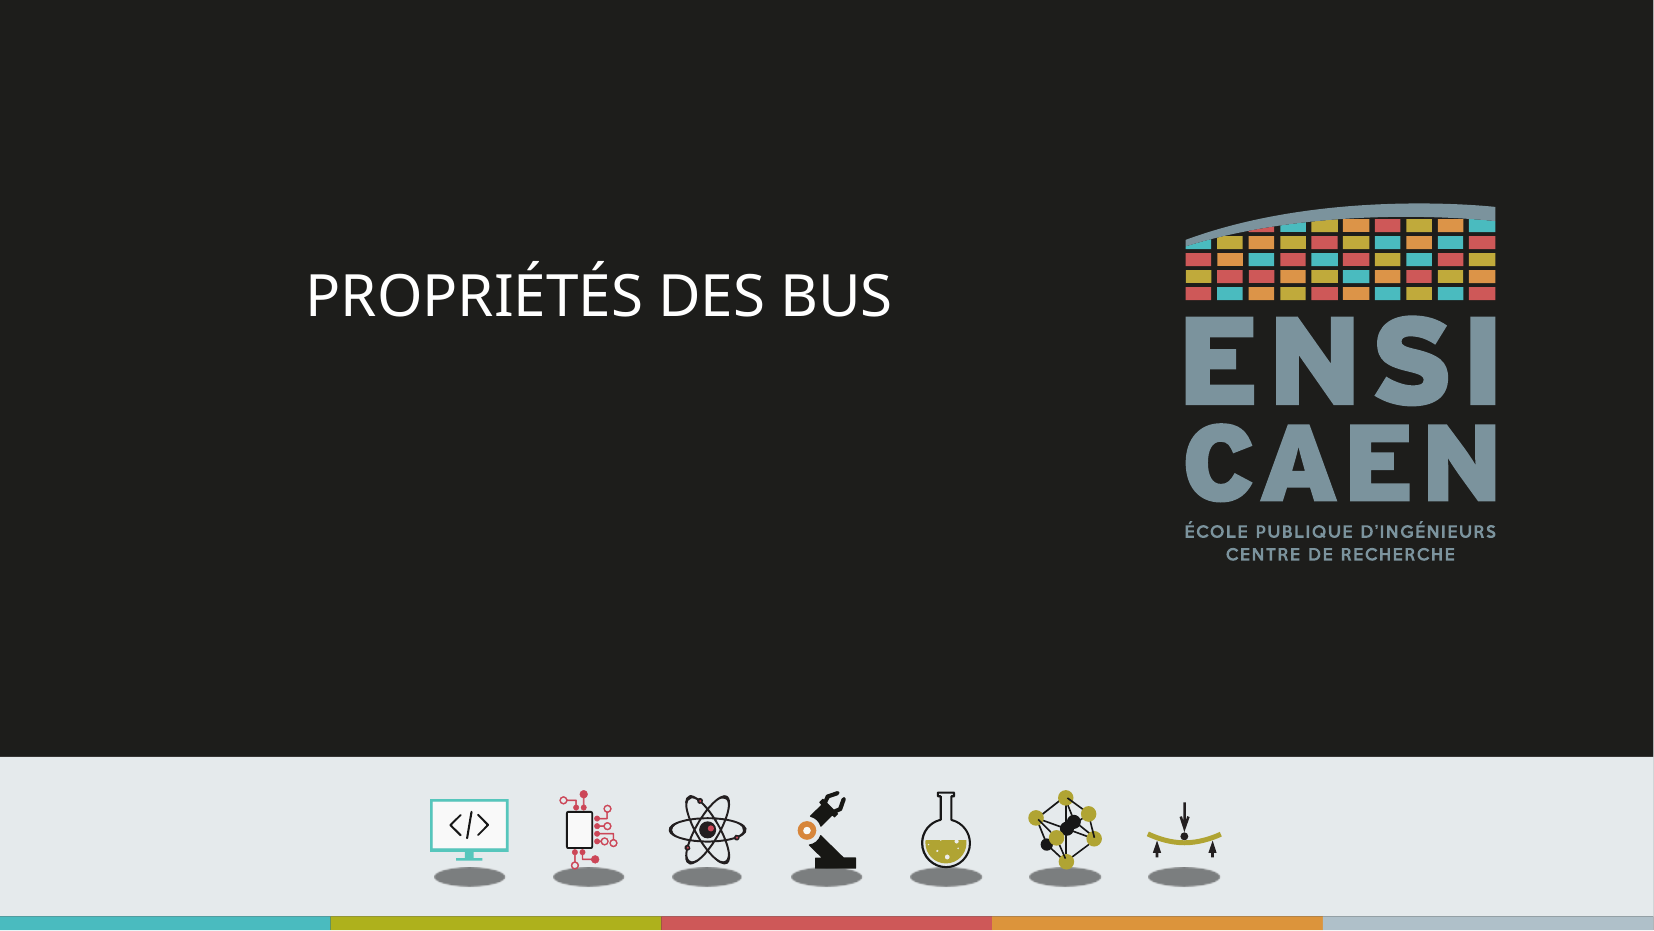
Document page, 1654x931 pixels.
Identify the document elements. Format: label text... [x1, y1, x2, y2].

title Propriétés des bus [82, 192, 1117, 384]
